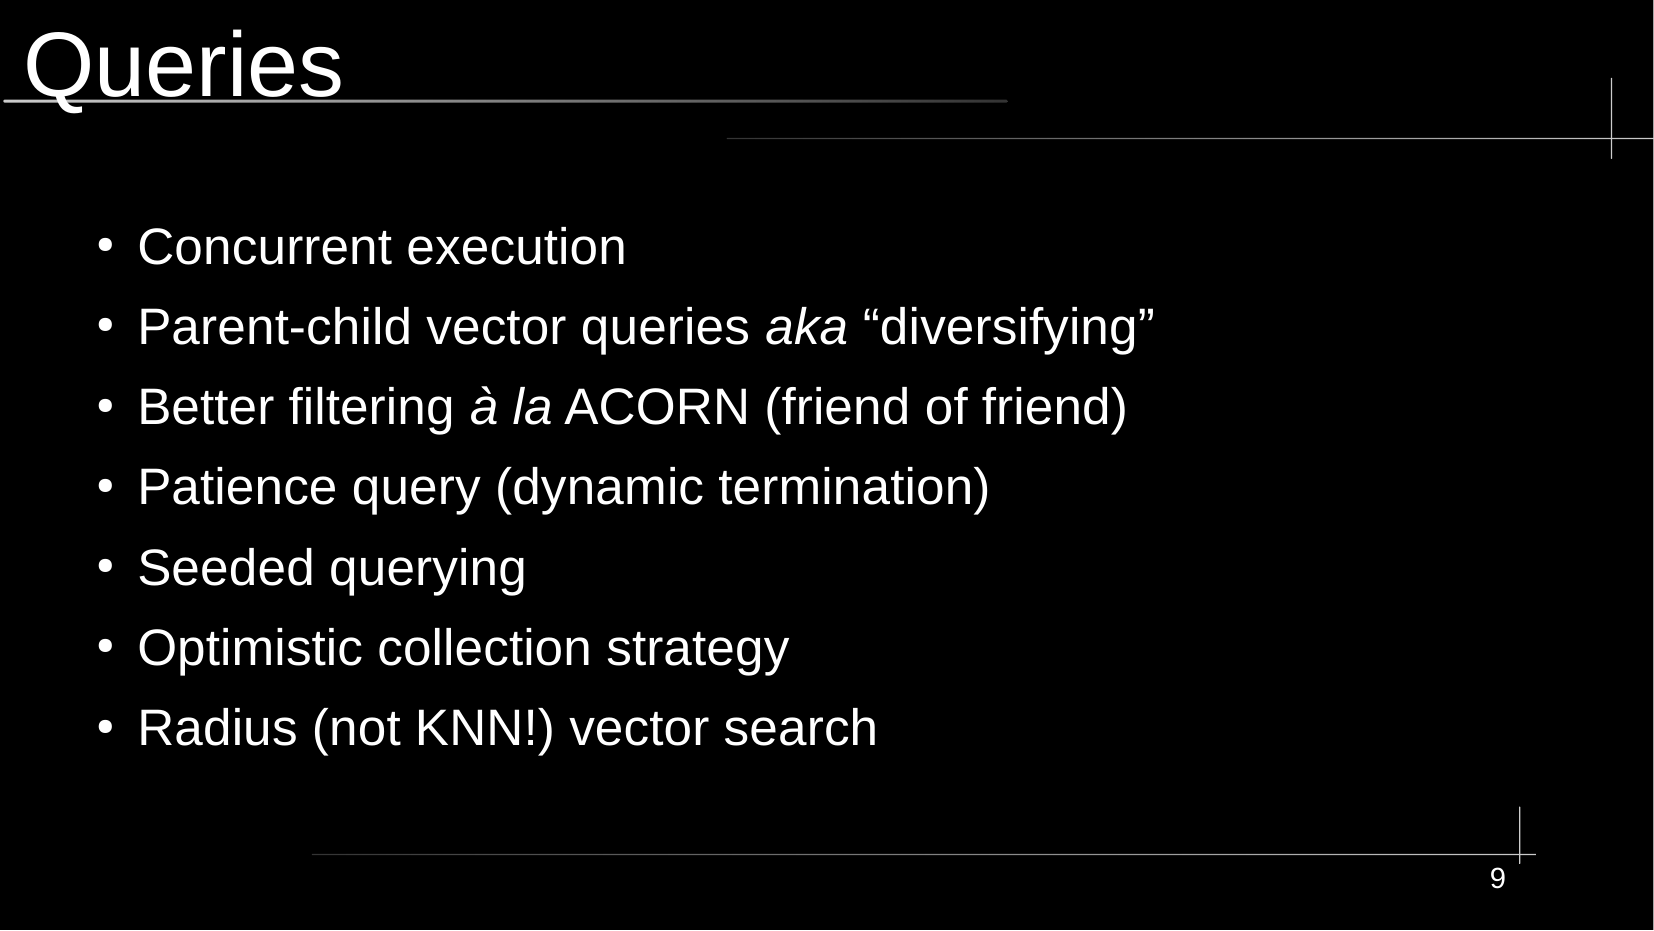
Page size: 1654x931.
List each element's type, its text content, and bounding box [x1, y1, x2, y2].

title Queries [23, 0, 1589, 168]
list Concurrent execution Parent-child vector queries aka “diversifying” Better filtering à la ACORN (friend of friend) Patience query (dynamic termination) Seeded querying Optimistic collection strategy Radius (not KNN!) vector search [82, 217, 1571, 758]
